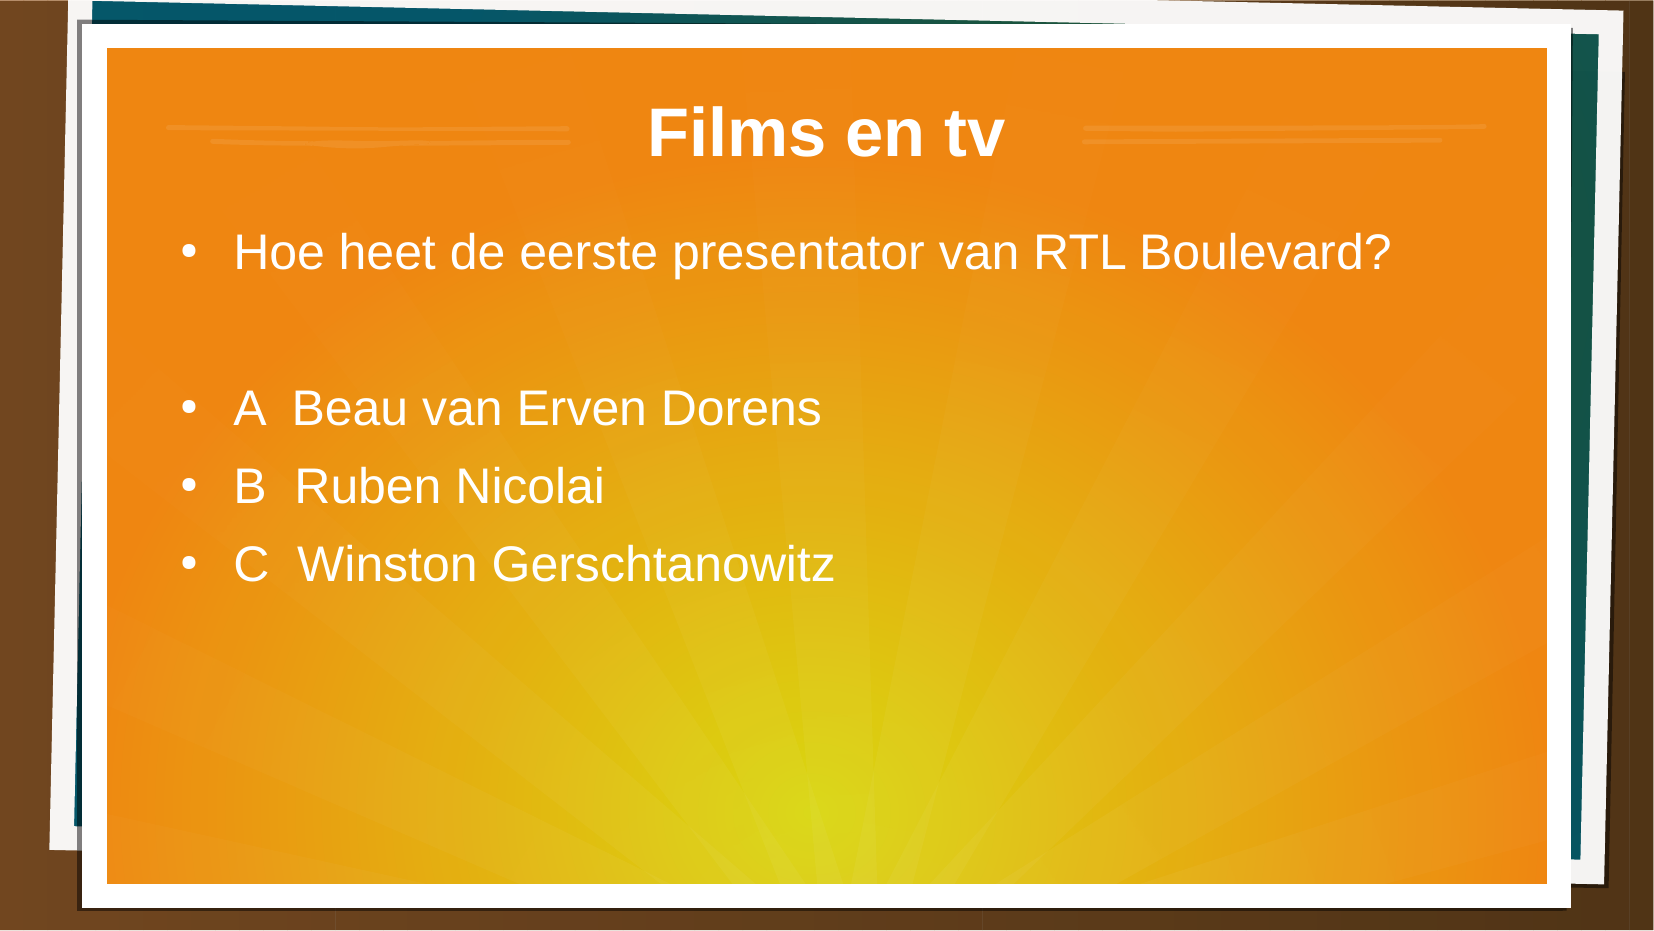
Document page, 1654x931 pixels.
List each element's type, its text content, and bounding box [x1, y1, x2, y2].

list Hoe heet de eerste presentator van RTL Boulevard? A Beau van Erven Dorens B Ruben Nicolai C Winston Gerschtanowitz [162, 224, 1492, 815]
title Films en tv [566, 59, 1087, 207]
